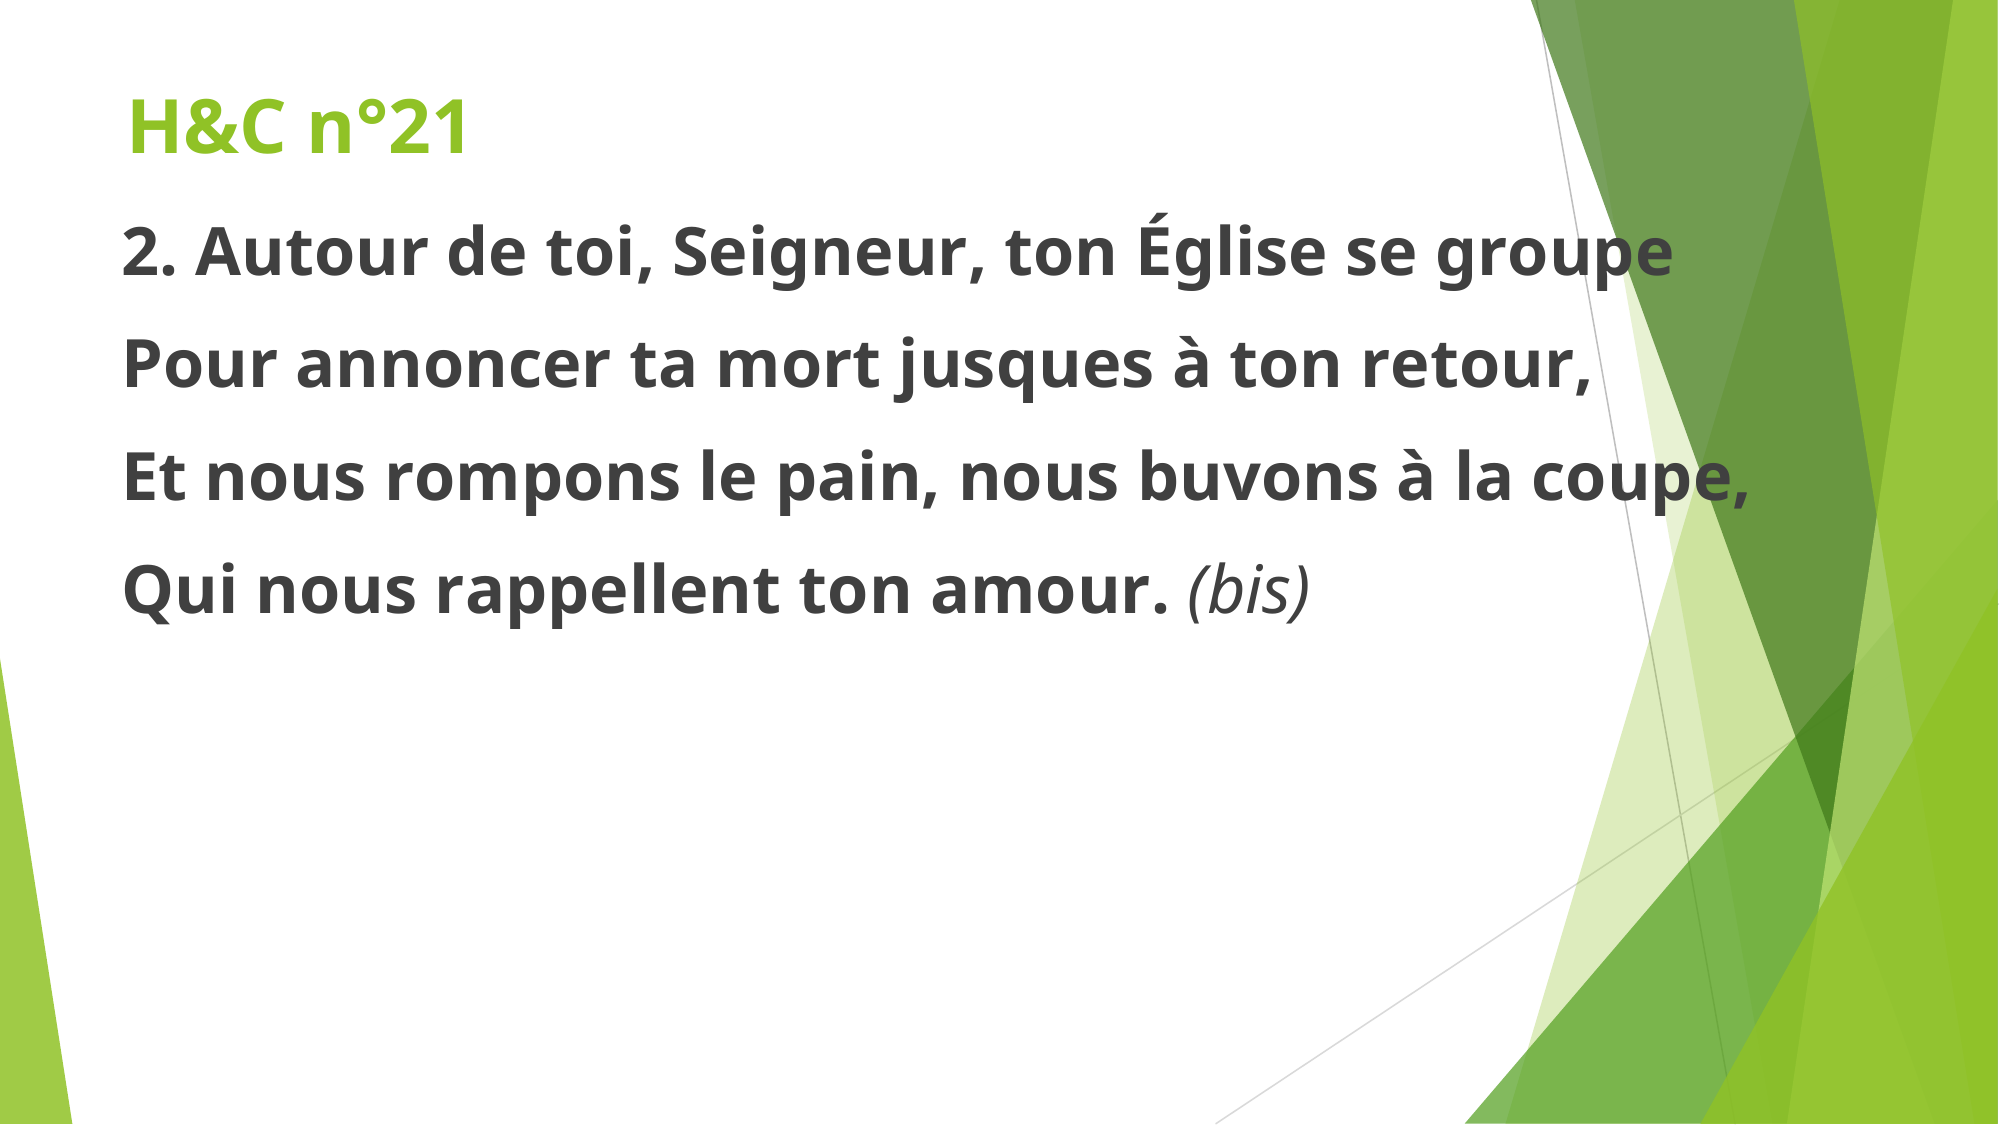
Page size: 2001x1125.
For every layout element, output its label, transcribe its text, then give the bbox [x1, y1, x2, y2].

text_box H&C n°21 [111, 70, 1522, 178]
text_box 2. Autour de toi, Seigneur, ton Église se groupe Pour annoncer ta mort jusques à ton retour, Et nous rompons le pain, nous buvons à la coupe, Qui nous rappellent ton amour. (bis) [106, 188, 1961, 1074]
